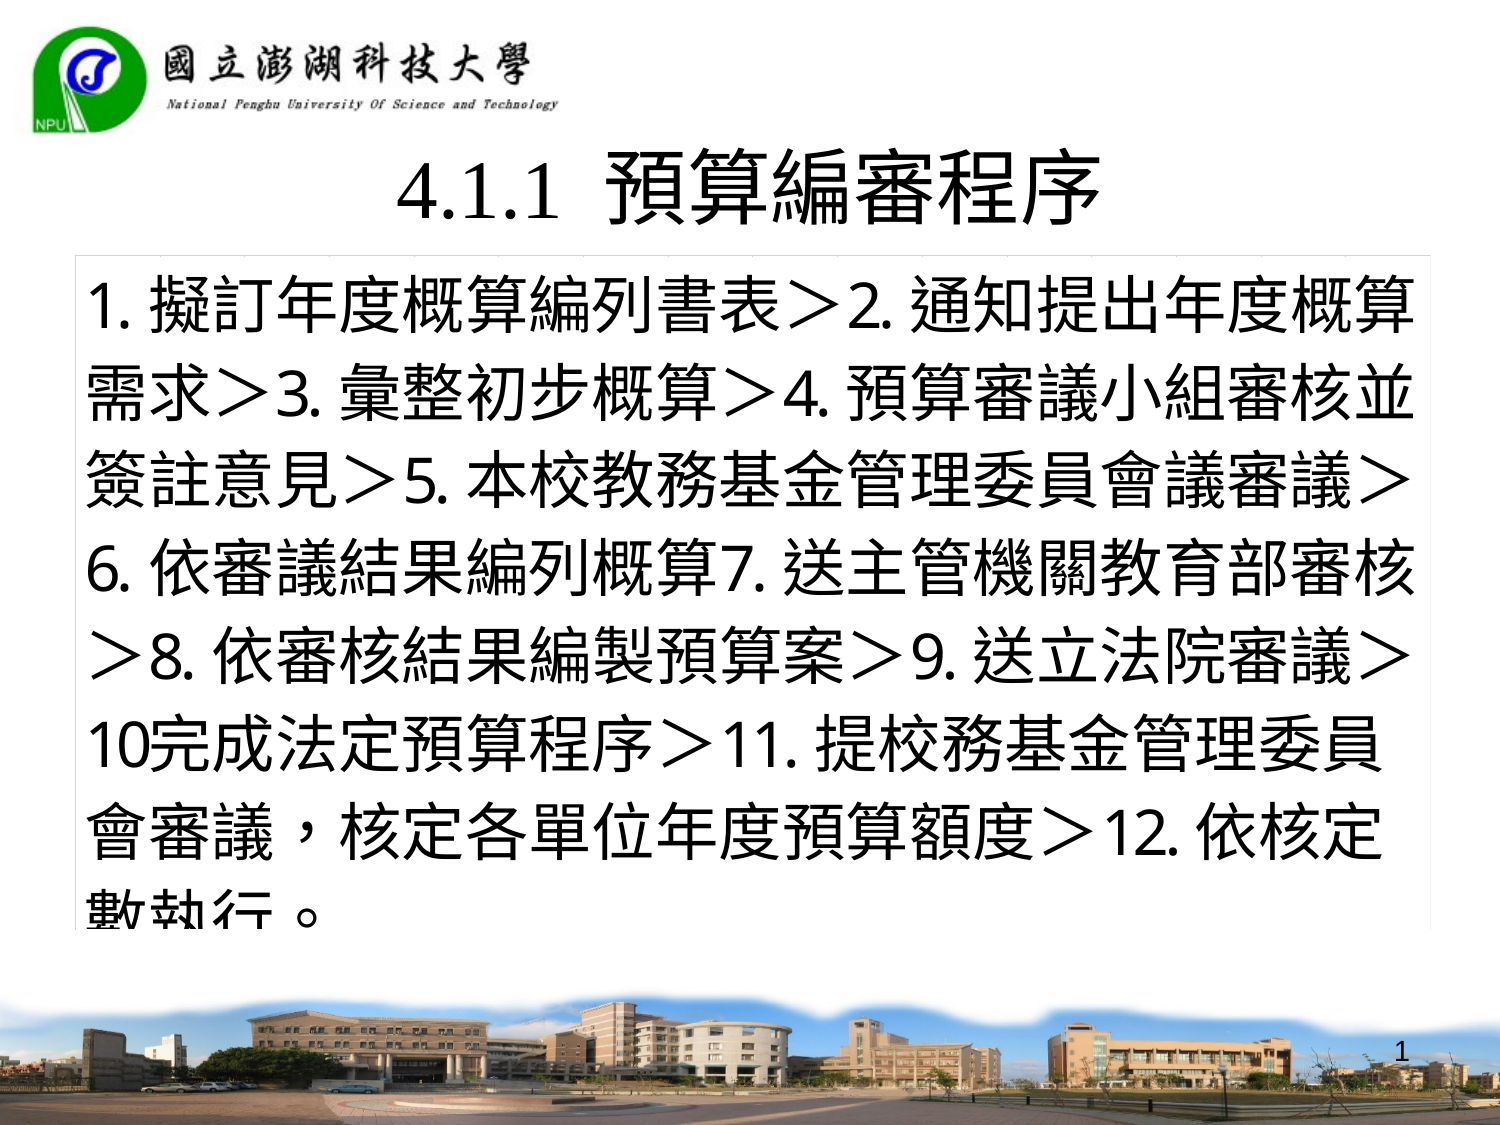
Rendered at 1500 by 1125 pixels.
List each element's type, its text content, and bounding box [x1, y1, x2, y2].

text_box <編號> [1074, 1024, 1426, 1103]
title 4.1.1 預算編審程序 [75, 126, 1426, 244]
picture [0, 0, 1500, 1125]
